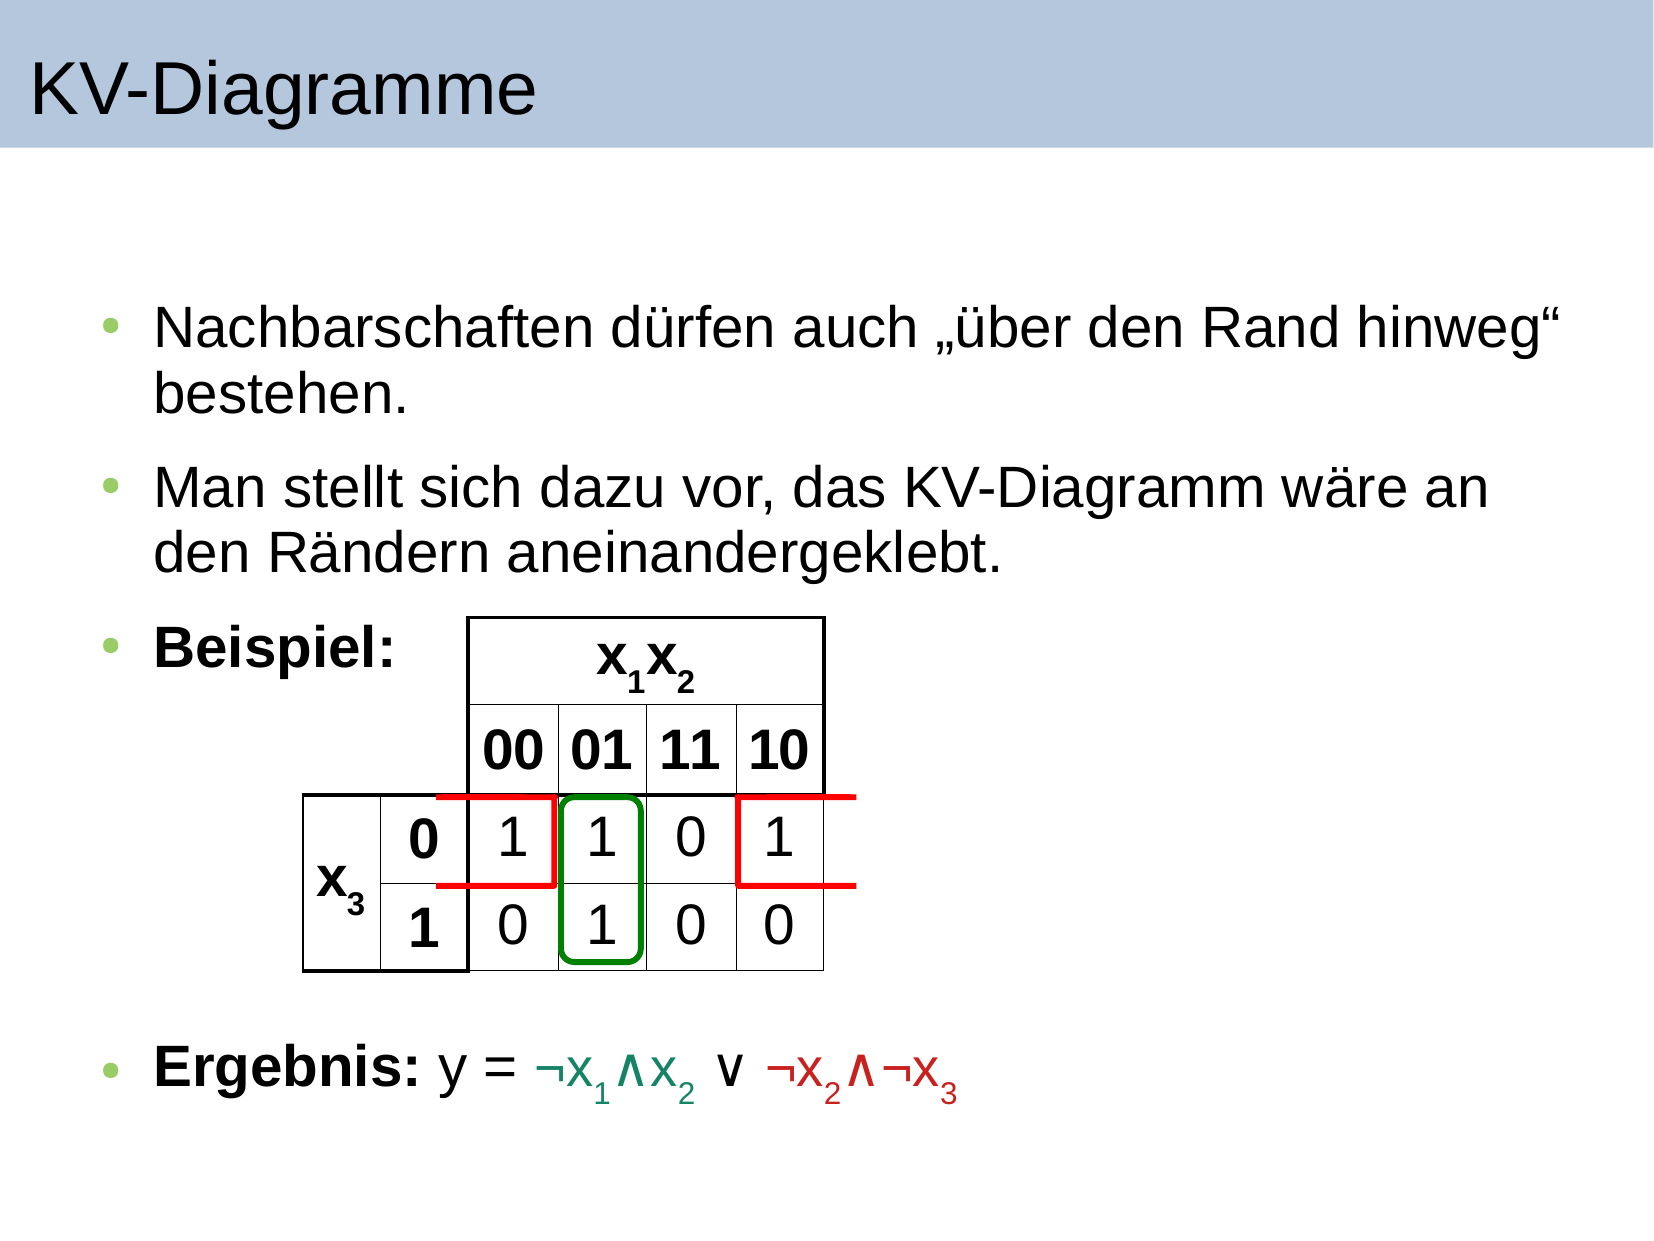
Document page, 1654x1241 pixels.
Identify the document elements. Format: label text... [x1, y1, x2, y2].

list Nachbarschaften dürfen auch „über den Rand hinweg“ bestehen. Man stellt sich dazu vor, das KV-Diagramm wäre an den Rändern aneinandergeklebt. Beispiel: Ergebnis: y = ¬x1∧x2 ∨ ¬x2∧¬x3 [82, 295, 1571, 1152]
chart [742, 801, 827, 882]
title KV-Diagramme [29, 29, 1625, 148]
chart [302, 616, 827, 975]
